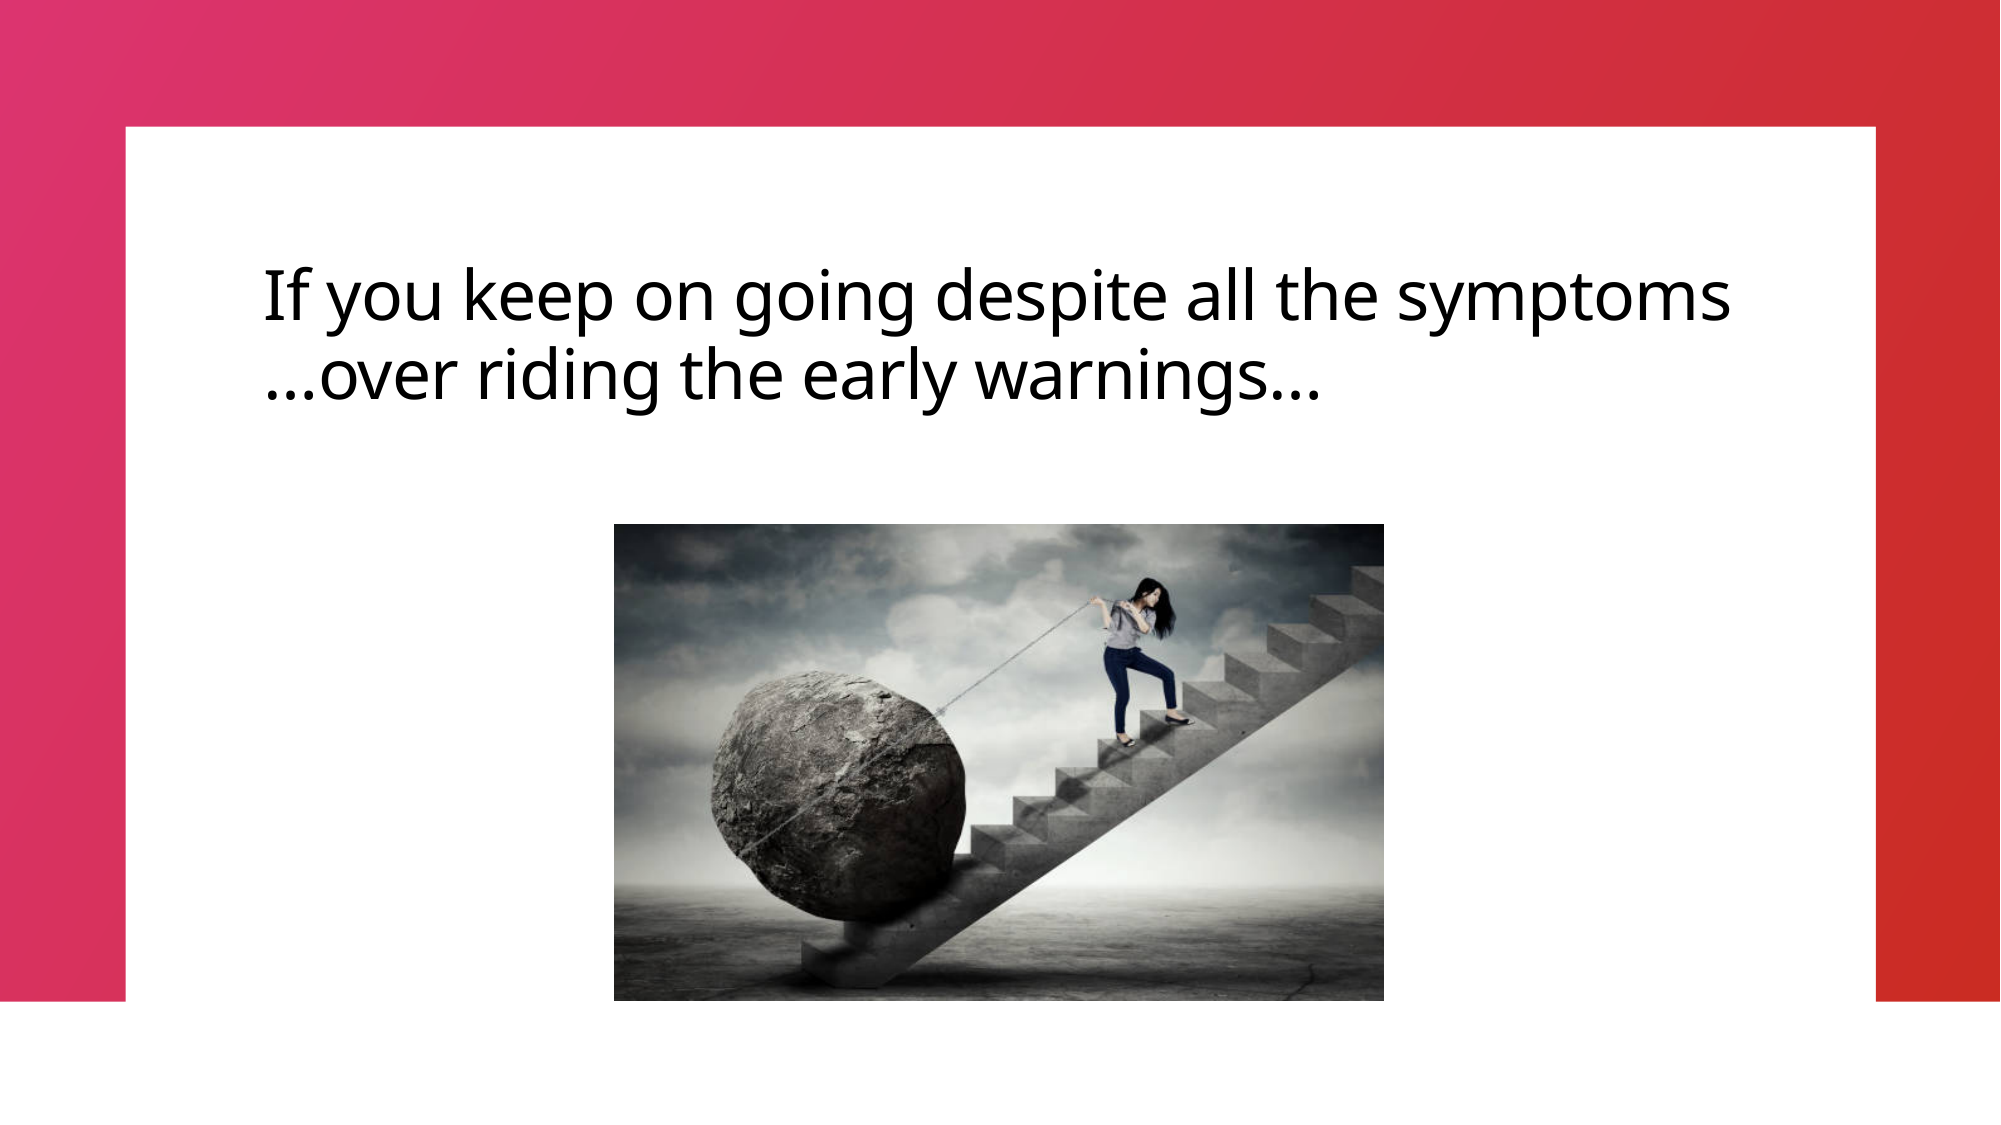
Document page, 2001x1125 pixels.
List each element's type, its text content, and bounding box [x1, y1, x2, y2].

title If you keep on going despite all the symptoms …over riding the early warnings… [248, 248, 1749, 476]
picture [614, 525, 1384, 1001]
